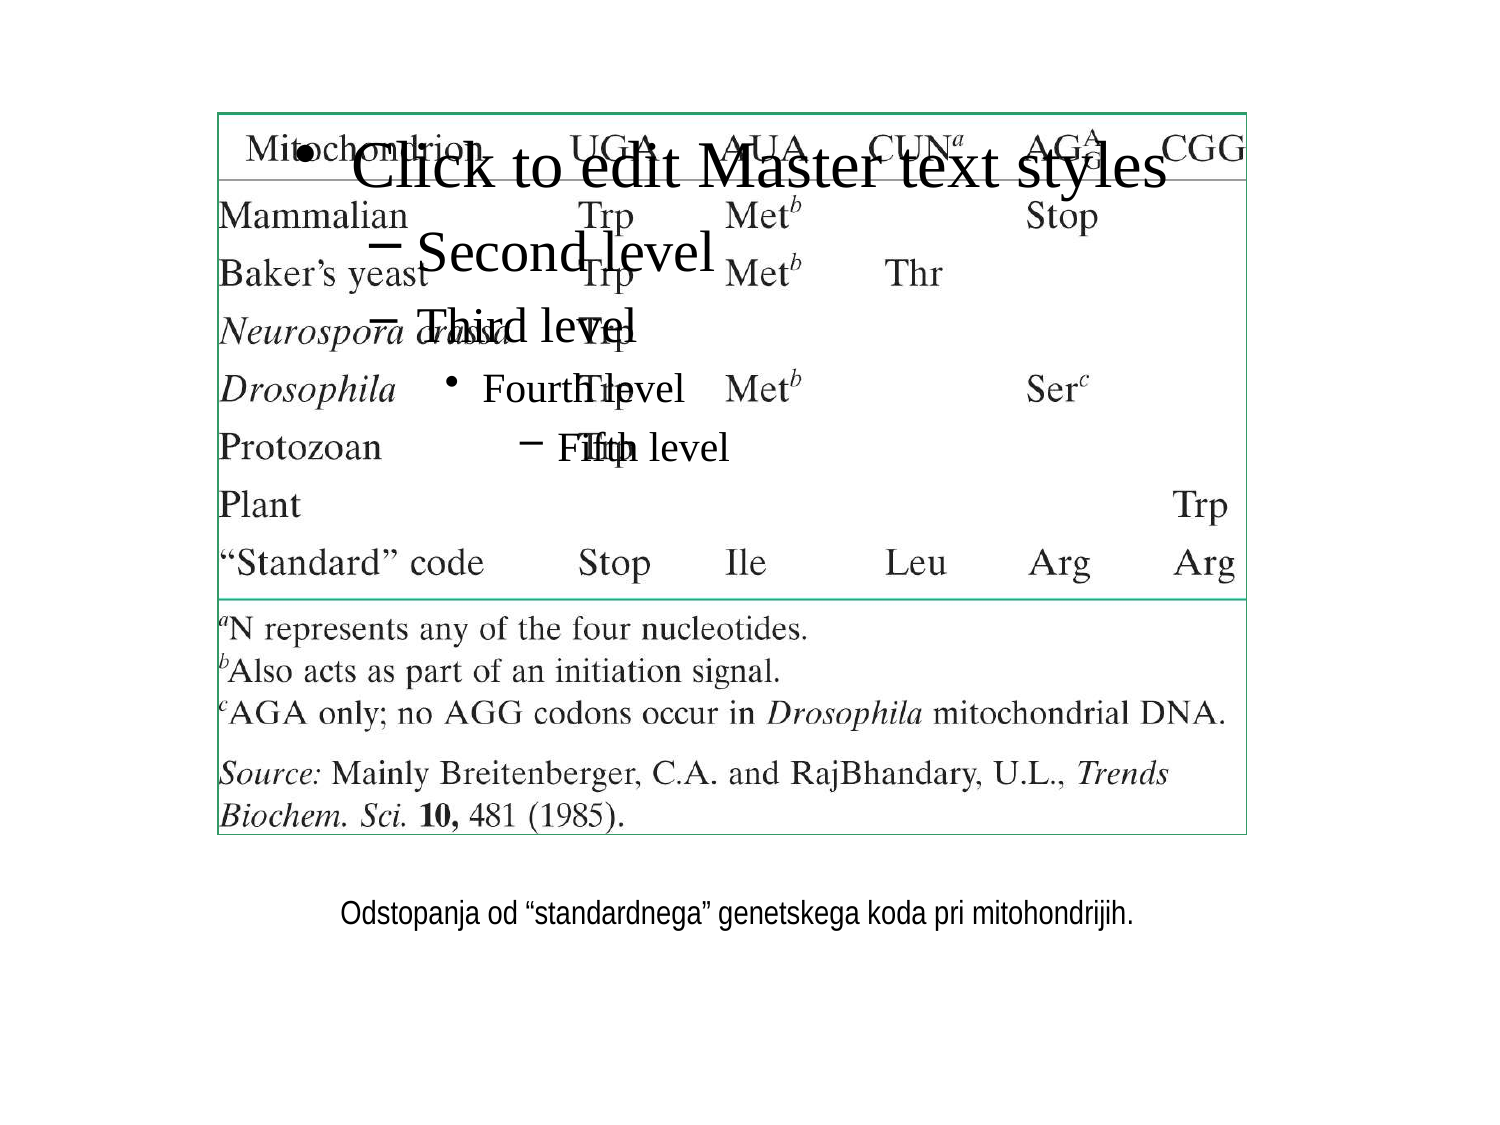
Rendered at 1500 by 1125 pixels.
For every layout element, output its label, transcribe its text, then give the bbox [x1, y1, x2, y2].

picture [218, 113, 1247, 834]
title Odstopanja od “standardnega” genetskega koda pri mitohondrijih. [100, 881, 1376, 941]
